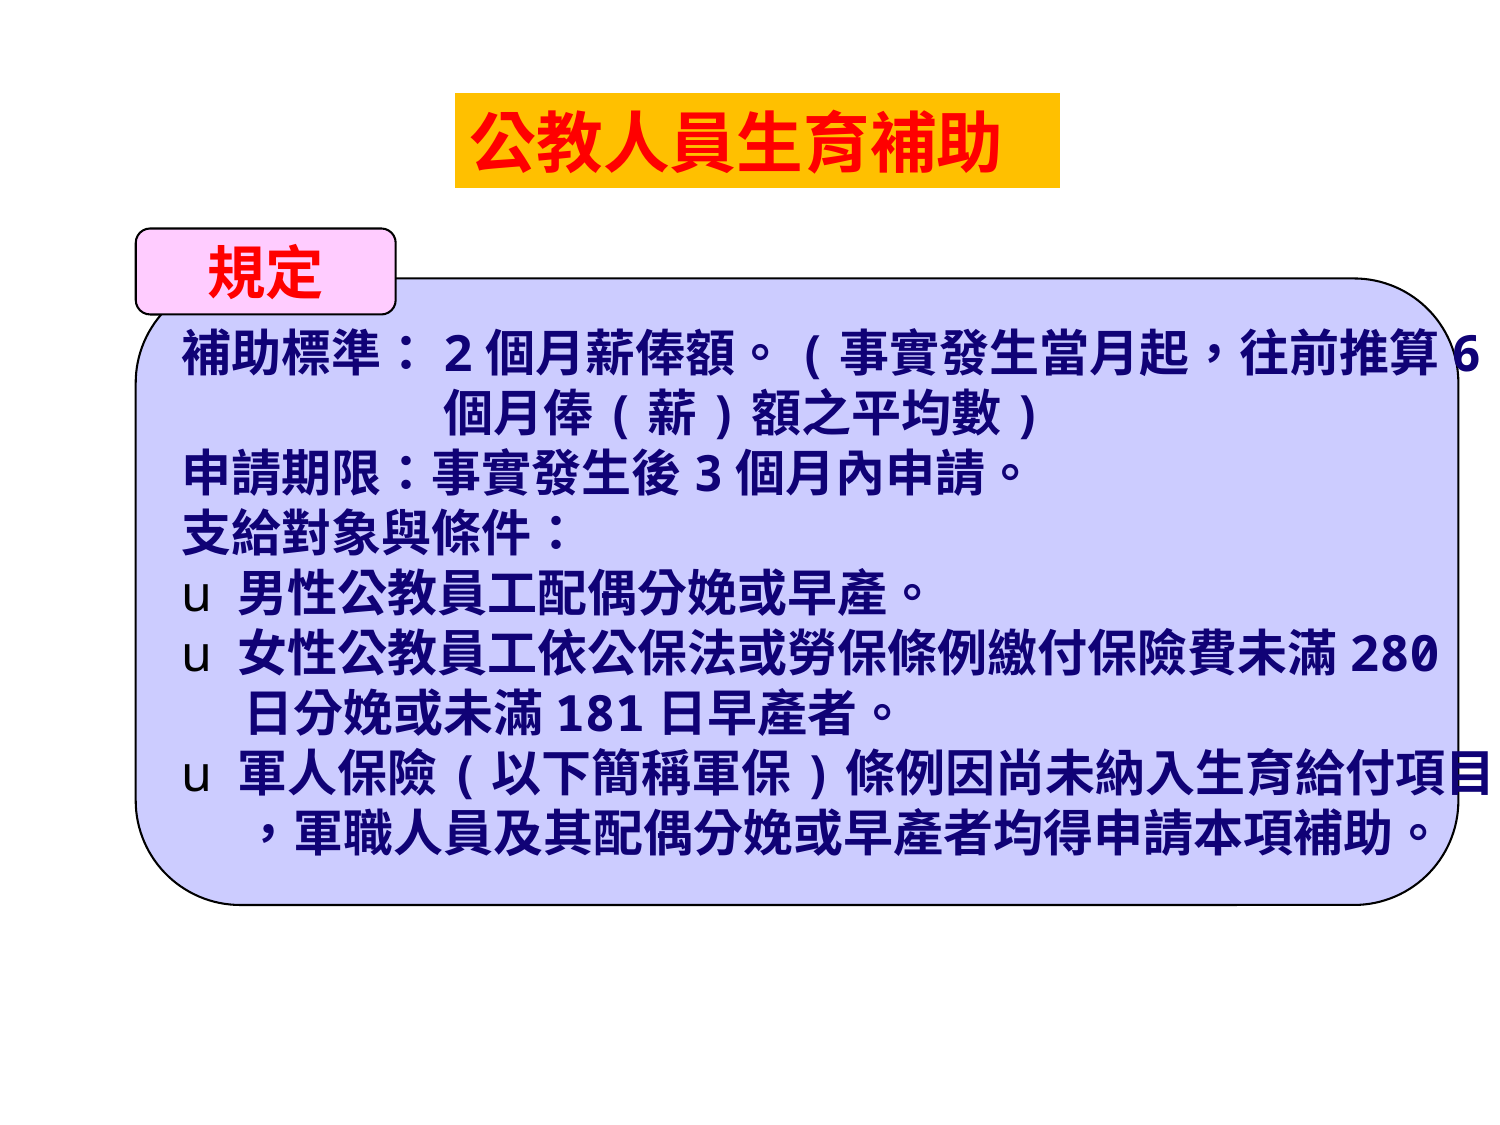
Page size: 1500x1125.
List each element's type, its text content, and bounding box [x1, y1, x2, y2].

text_box 補助標準：2個月薪俸額。(事實發生當月起，往前推算6 個月俸(薪)額之平均數) 申請期限：事實發生後3個月內申請。 支給對象與條件： 男性公教員工配偶分娩或早產。 女性公教員工依公保法或勞保條例繳付保險費未滿280 日分娩或未滿181日早產者。 軍人保險(以下簡稱軍保)條例因尚未納入生育給付項目 ，軍職人員及其配偶分娩或早產者均得申請本項補助。 [135, 278, 1459, 906]
text_box 規定 [135, 228, 396, 315]
text_box 公教人員生育補助 [455, 93, 1060, 188]
